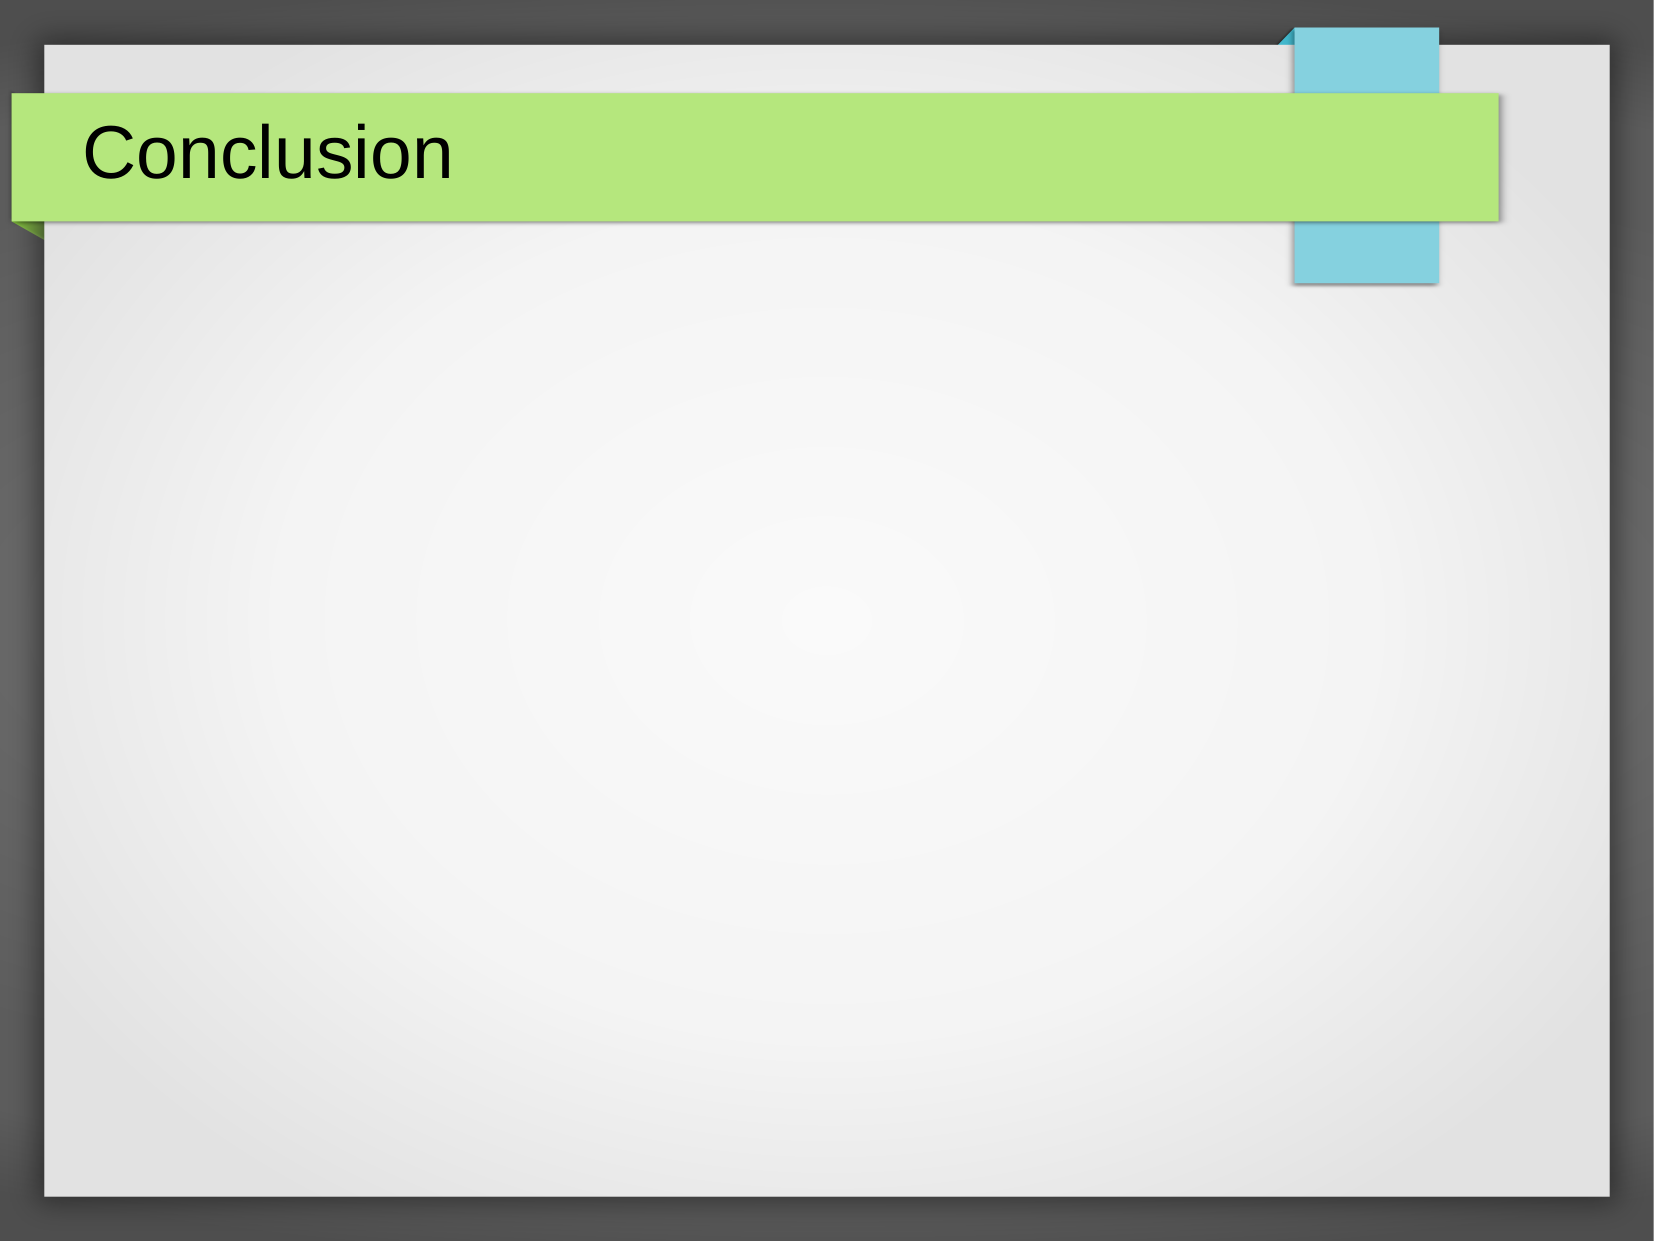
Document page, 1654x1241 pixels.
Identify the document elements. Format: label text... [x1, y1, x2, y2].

picture [0, 0, 1654, 1241]
title Conclusion [82, 49, 1571, 257]
